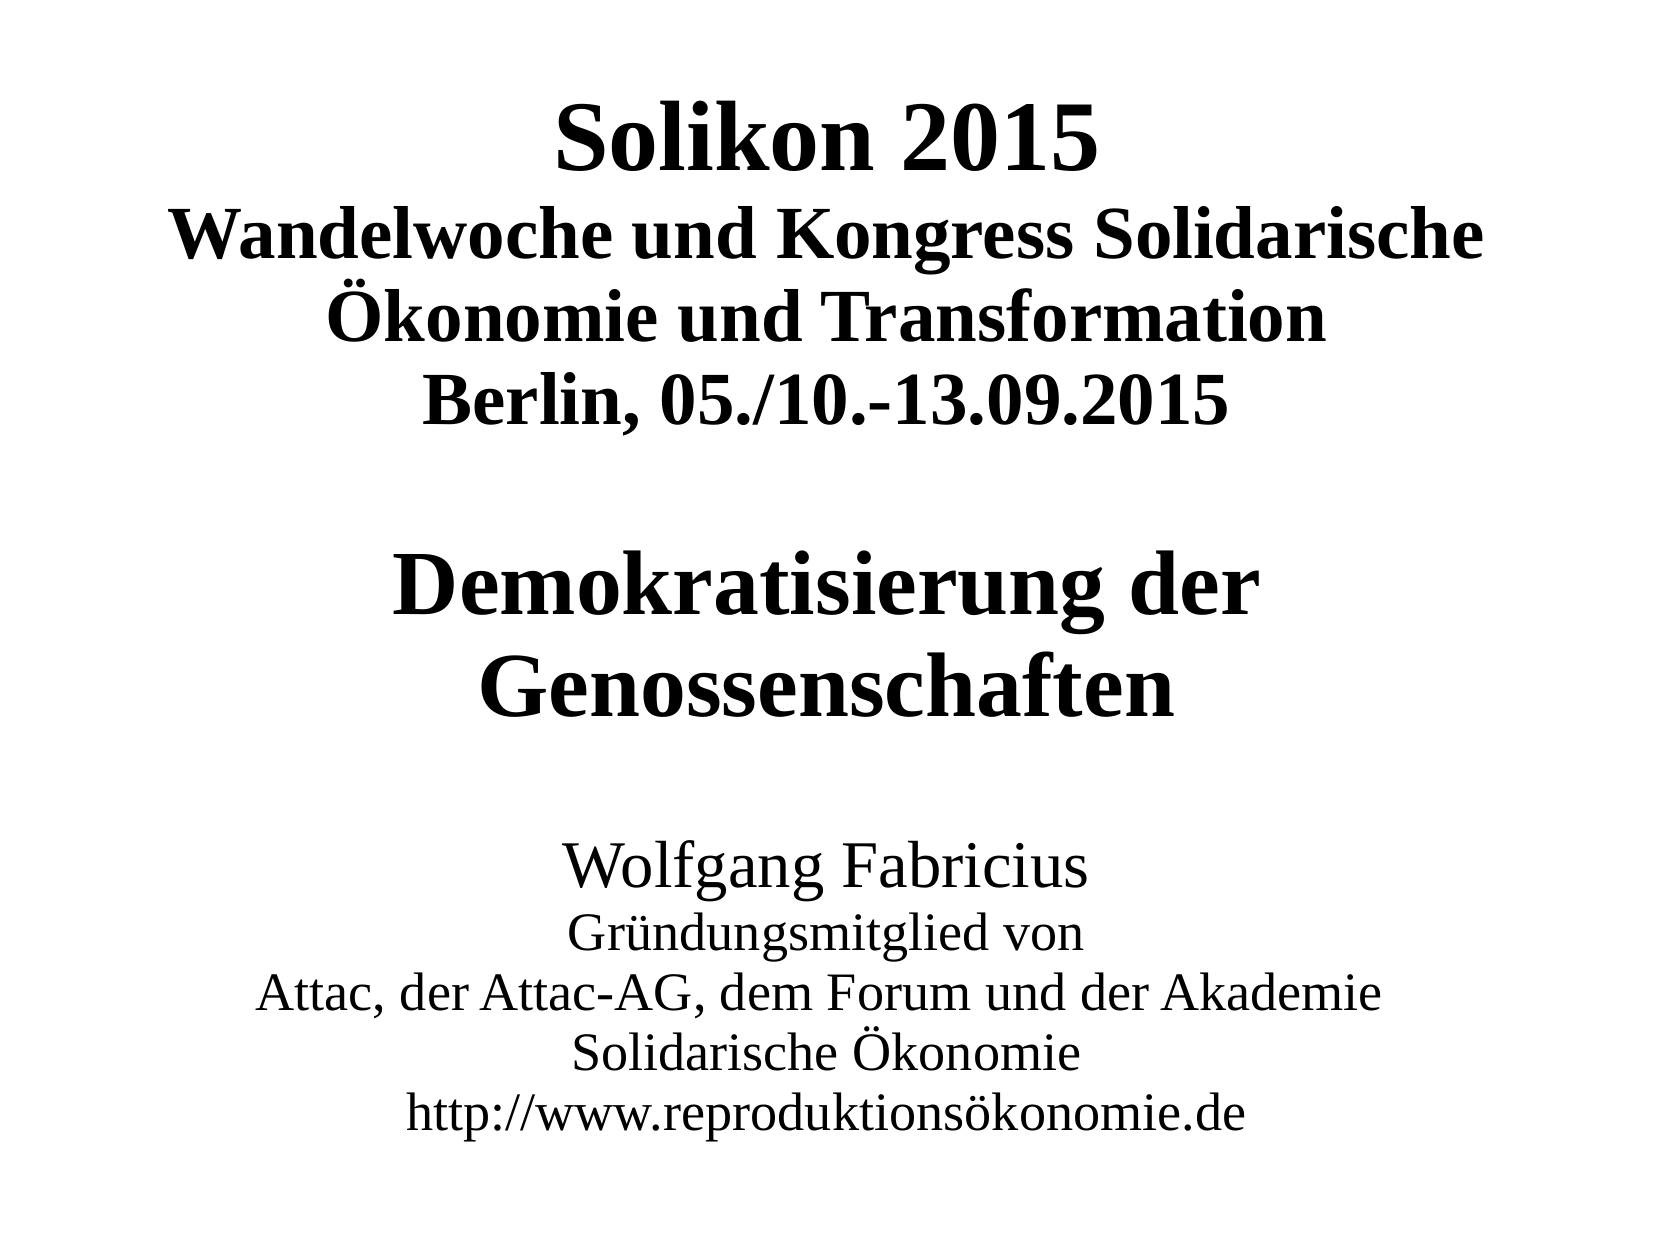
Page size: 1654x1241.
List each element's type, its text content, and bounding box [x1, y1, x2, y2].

text_box Solikon 2015 Wandelwoche und Kongress Solidarische Ökonomie und Transformation Berlin, 05./10.-13.09.2015 Demokratisierung der Genossenschaften Wolfgang Fabricius Gründungsmitglied von Attac, der Attac-AG, dem Forum und der Akademie Solidarische Ökonomie http://www.reproduktionsökonomie.de [81, 73, 1573, 1150]
